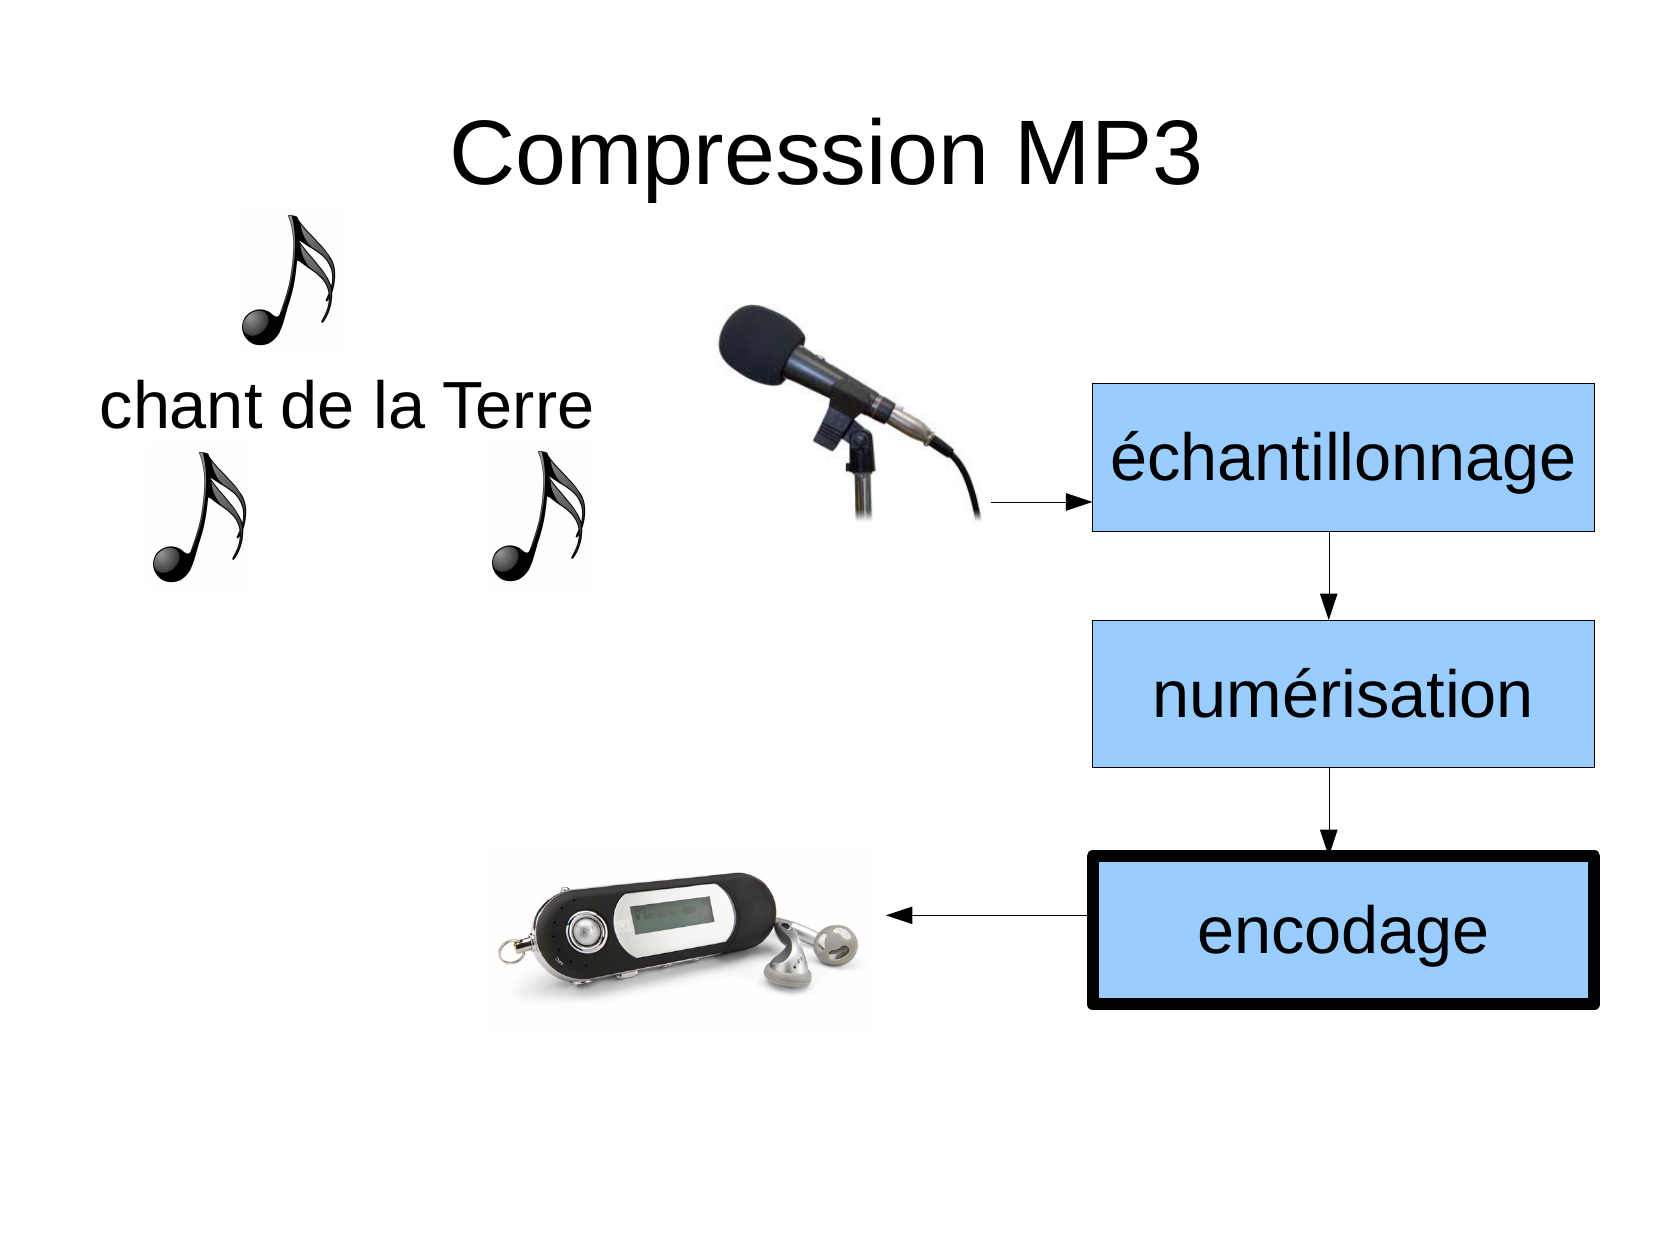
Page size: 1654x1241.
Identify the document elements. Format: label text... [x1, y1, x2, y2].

picture [236, 206, 341, 354]
picture [484, 832, 869, 1048]
text_box échantillonnage [1092, 383, 1595, 532]
text_box numérisation [1092, 620, 1595, 768]
picture [147, 443, 252, 591]
picture [708, 295, 991, 526]
picture [486, 442, 591, 590]
title Compression MP3 [82, 49, 1571, 257]
text_box chant de la Terre [0, 354, 708, 457]
text_box encodage [1092, 856, 1595, 1004]
